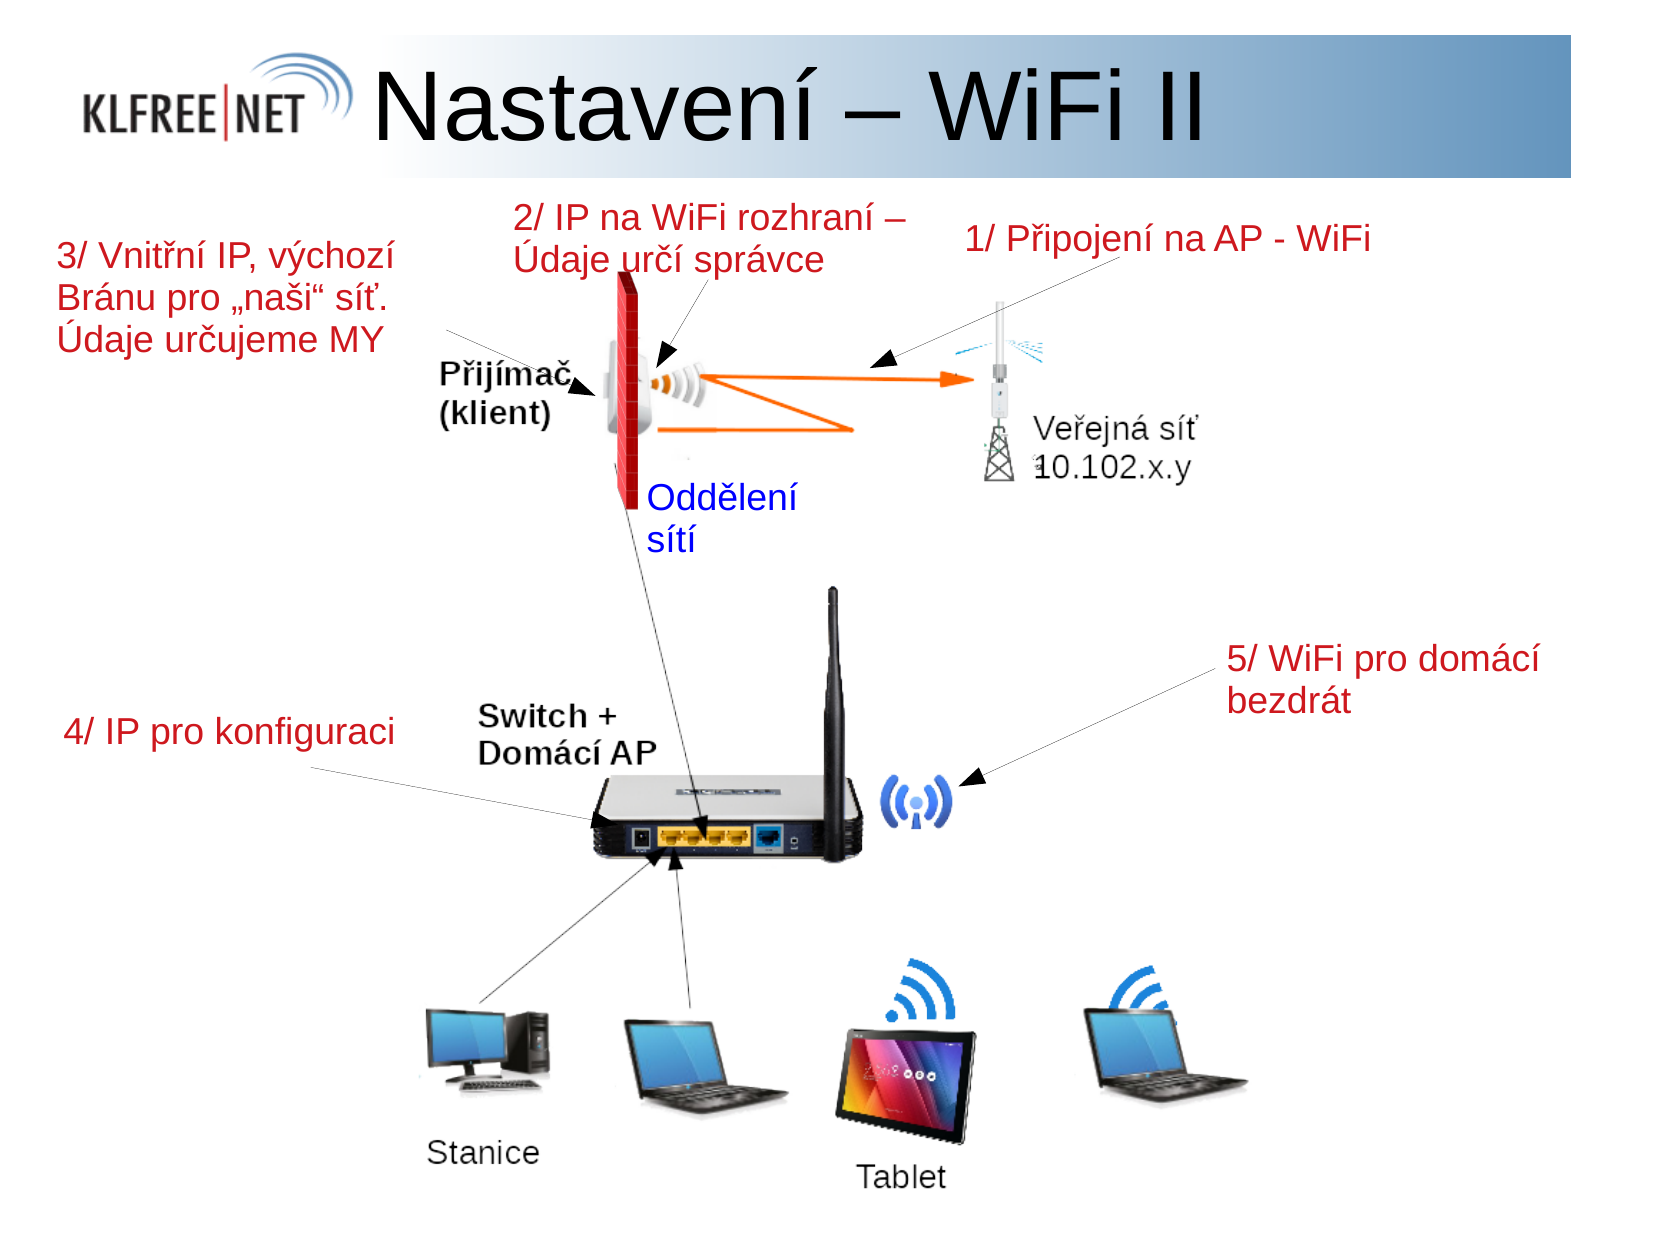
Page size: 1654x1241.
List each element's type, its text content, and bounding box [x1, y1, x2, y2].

title Nastavení – WiFi II [371, 47, 1560, 166]
text_box 2/ IP na WiFi rozhraní – Údaje určí správce [498, 189, 933, 289]
picture [59, 11, 372, 201]
text_box 5/ WiFi pro domácí bezdrát [1211, 630, 1556, 730]
text_box 1/ Připojení na AP - WiFi [949, 210, 1390, 267]
picture [413, 271, 1252, 1204]
text_box 4/ IP pro konfiguraci [48, 703, 412, 760]
text_box Oddělení sítí [631, 468, 814, 568]
text_box 3/ Vnitřní IP, výchozí Bránu pro „naši“ síť. Údaje určujeme MY [41, 227, 416, 369]
